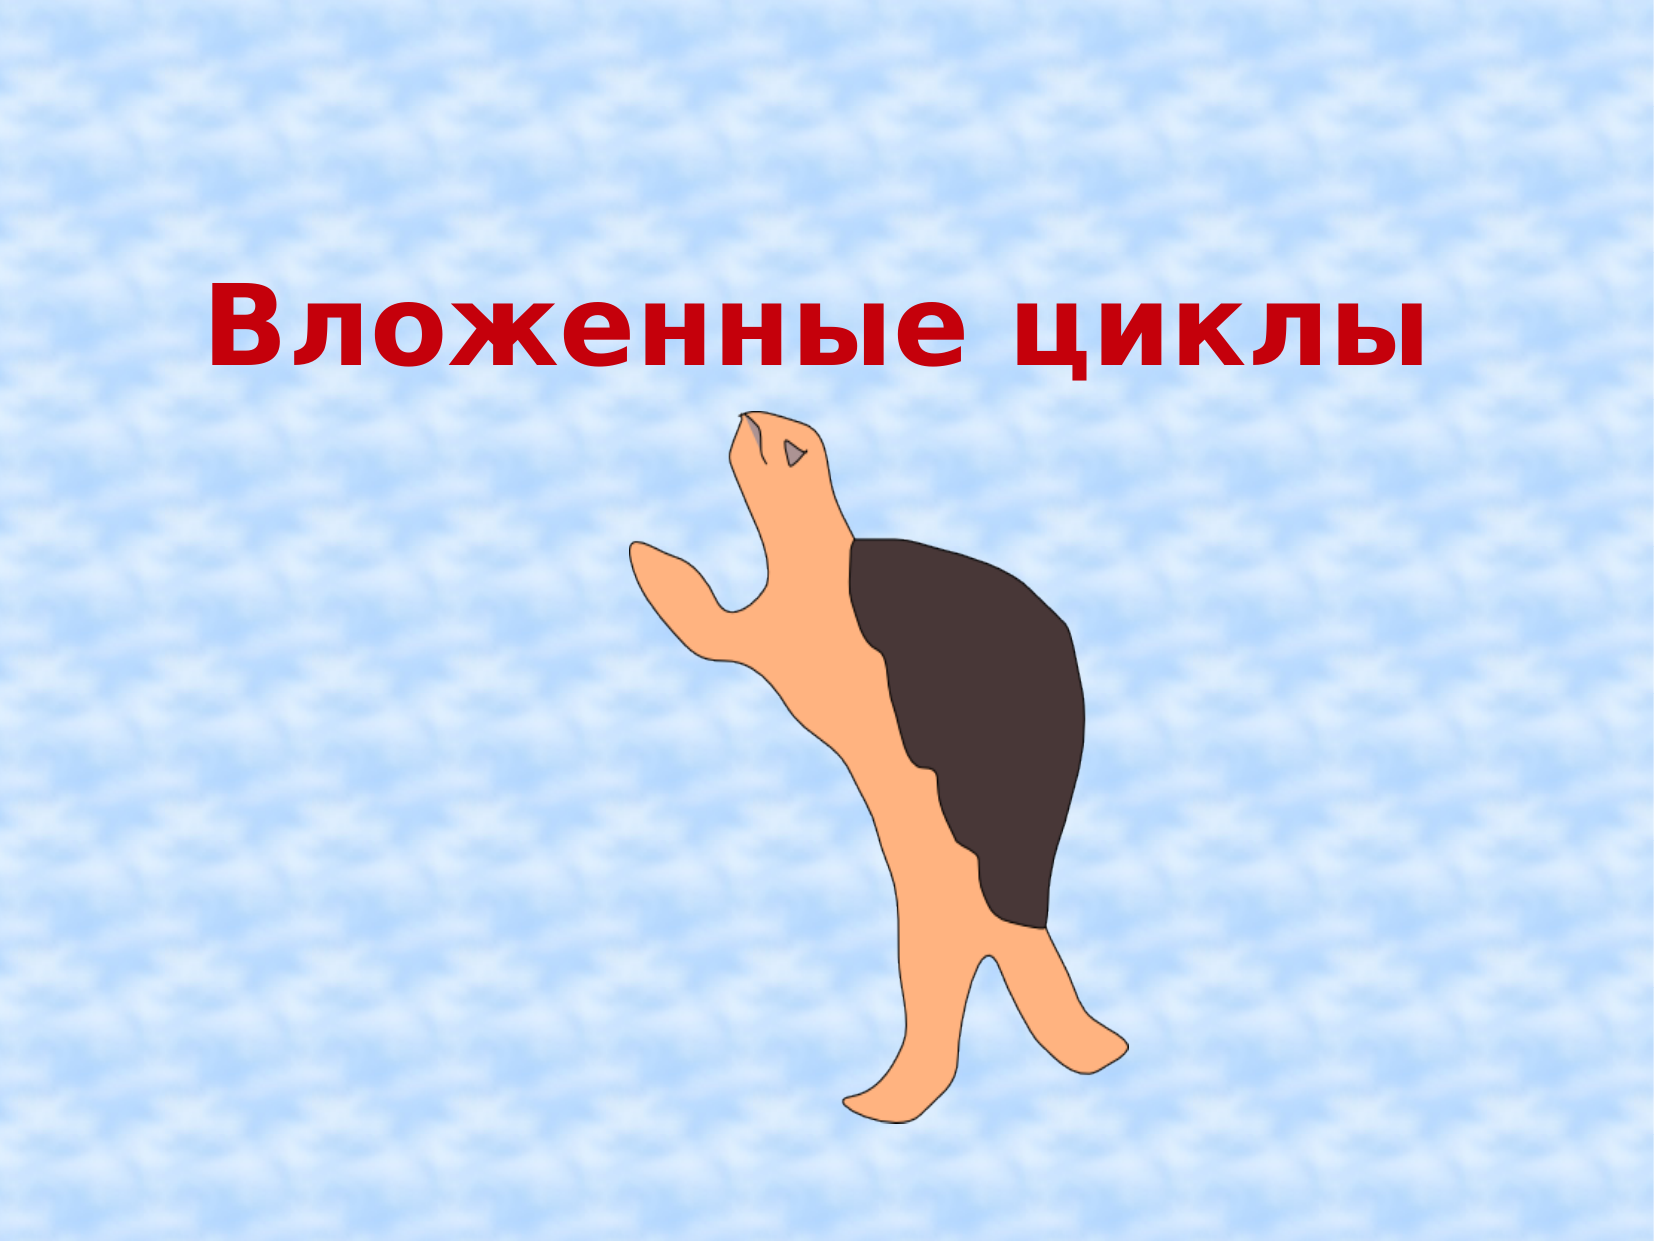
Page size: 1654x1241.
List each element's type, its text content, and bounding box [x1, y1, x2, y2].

subtitle Вложенные циклы [73, 141, 1562, 513]
picture [0, 0, 1654, 1241]
